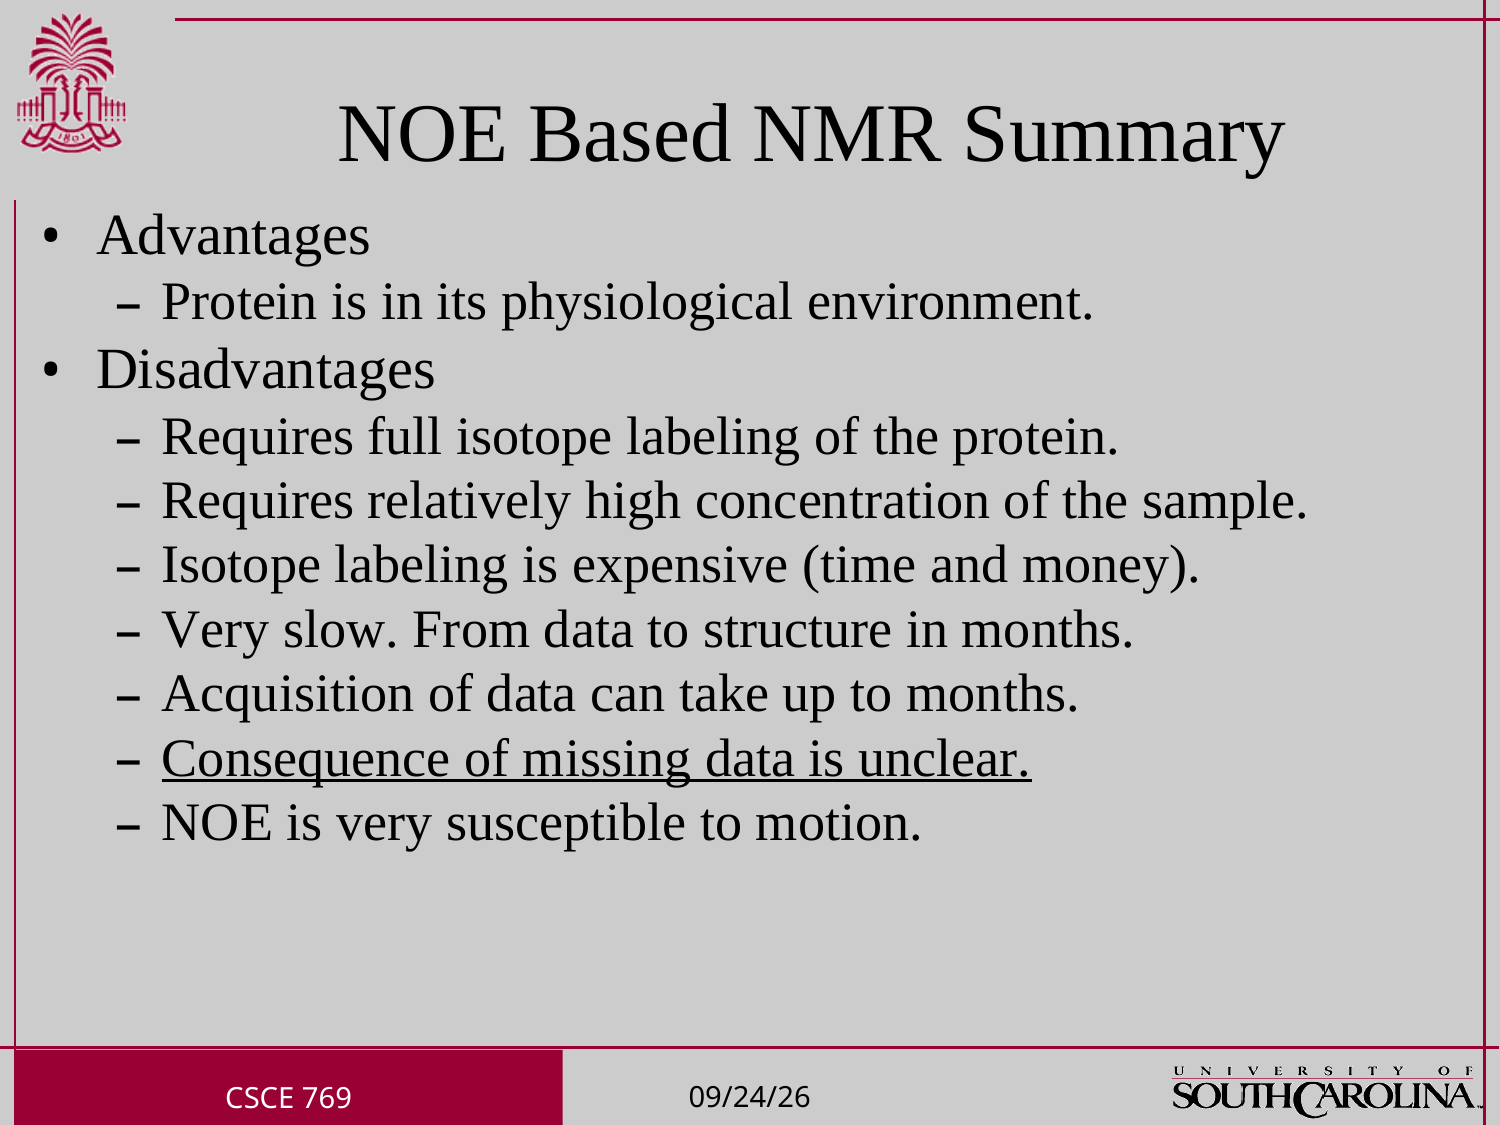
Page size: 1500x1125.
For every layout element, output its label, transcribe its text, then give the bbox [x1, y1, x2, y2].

title NOE Based NMR Summary [174, 9, 1450, 188]
picture [1162, 1049, 1483, 1125]
list Advantages Protein is in its physiological environment. Disadvantages Requires full isotope labeling of the protein. Requires relatively high concentration of the sample. Isotope labeling is expensive (time and money). Very slow. From data to structure in months. Acquisition of data can take up to months. Consequence of missing data is unclear. NOE is very susceptible to motion. [24, 200, 1476, 1028]
picture [12, 12, 131, 155]
